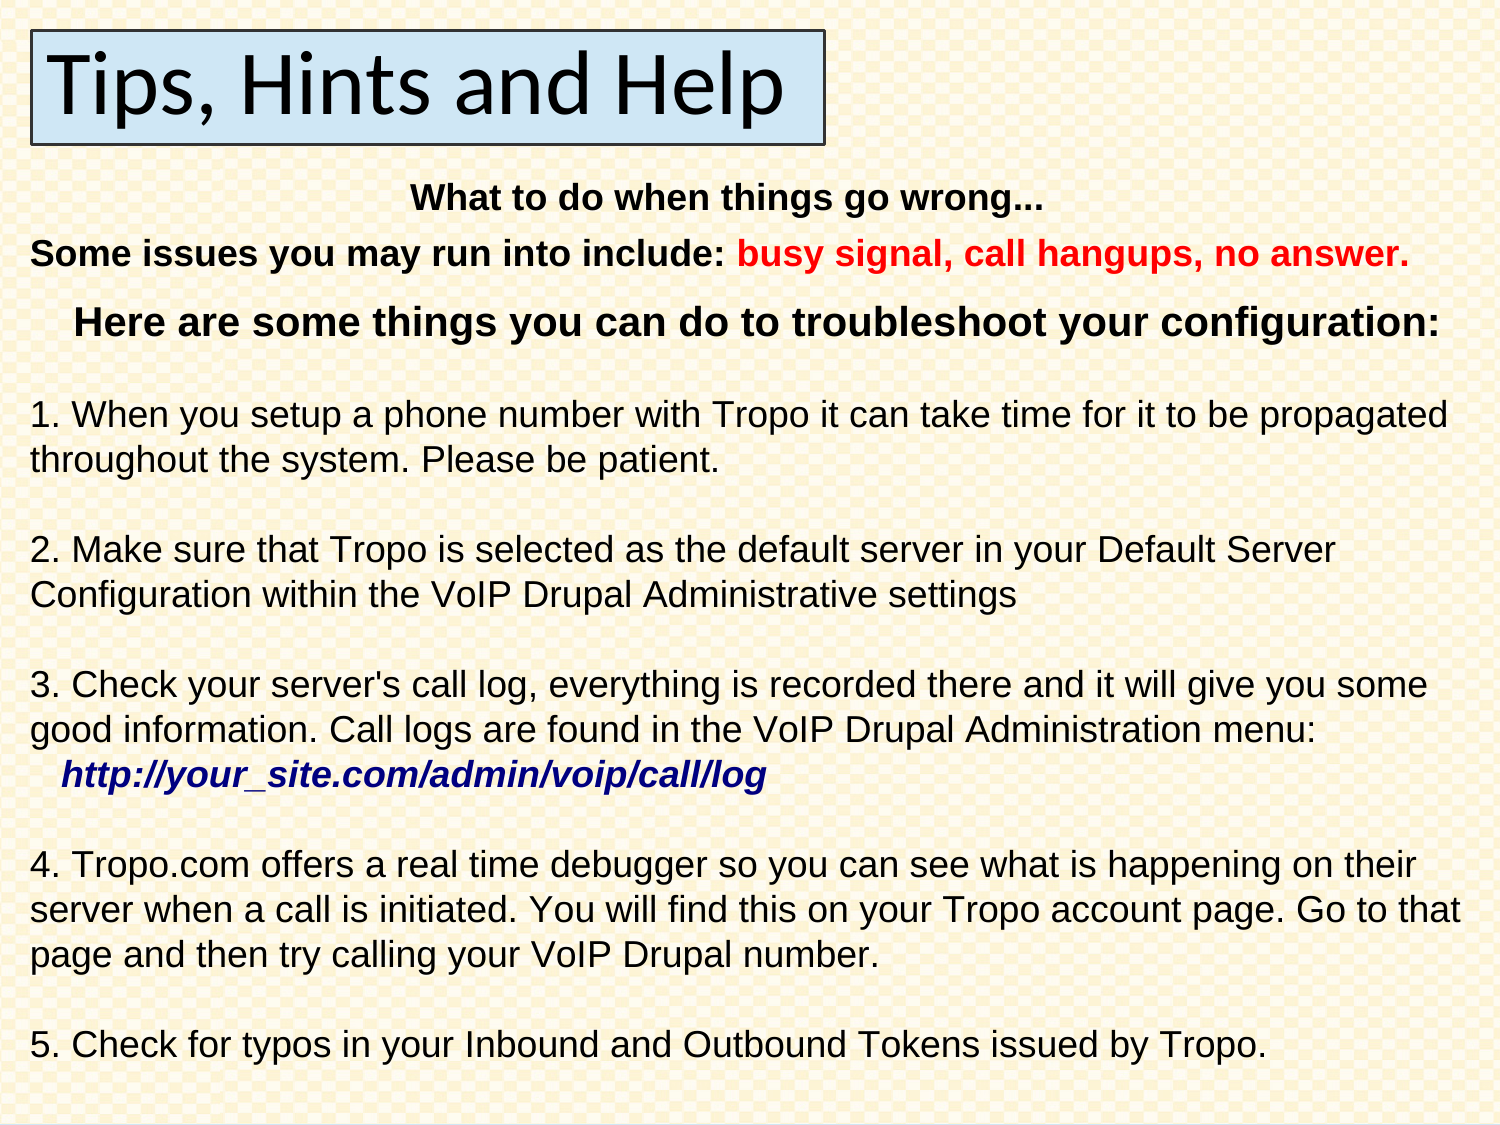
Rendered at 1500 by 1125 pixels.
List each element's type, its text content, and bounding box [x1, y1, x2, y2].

picture [0, 0, 1500, 1124]
title Tips, Hints and Help [31, 2, 1463, 154]
text_box What to do when things go wrong... [300, 165, 1118, 221]
text_box Some issues you may run into include: busy signal, call hangups, no answer. [15, 221, 1486, 282]
text_box Here are some things you can do to troubleshoot your configuration: When you setup a phone number with Tropo it can take time for it to be propagated throughout the system. Please be patient. Make sure that Tropo is selected as the default server in your Default Server Configuration within the VoIP Drupal Administrative settings Check your server's call log, everything is recorded there and it will give you some good information. Call logs are found in the VoIP Drupal Administration menu: http://your_site.com/admin/voip/call/log Tropo.com offers a real time debugger so you can see what is happening on their server when a call is initiated. You will find this on your Tropo account page. Go to that page and then try calling your VoIP Drupal number. Check for typos in your Inbound and Outbound Tokens issued by Tropo. [15, 287, 1500, 1118]
